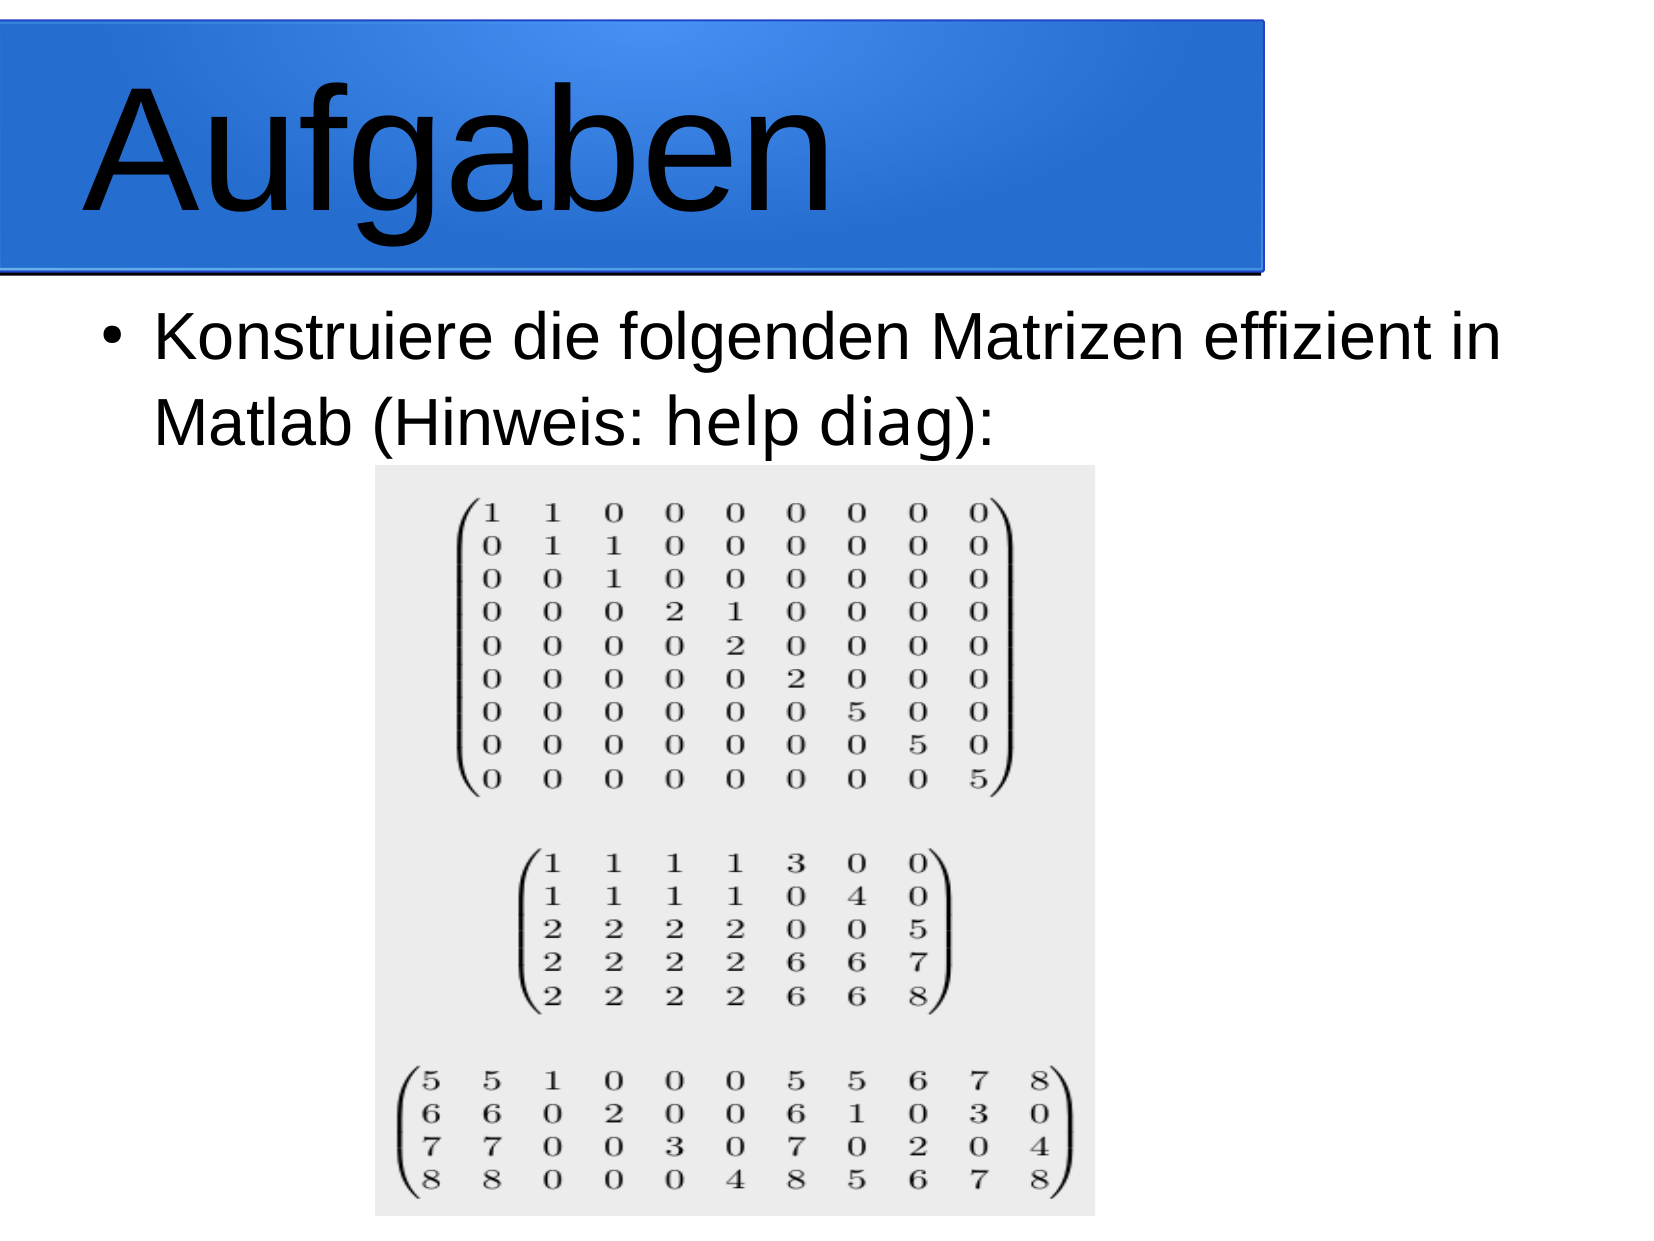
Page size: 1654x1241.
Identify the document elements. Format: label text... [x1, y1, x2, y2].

title Aufgaben [82, 47, 1235, 252]
list Konstruiere die folgenden Matrizen effizient in Matlab (Hinweis: help diag): [82, 299, 1571, 1019]
picture [375, 465, 1096, 1216]
